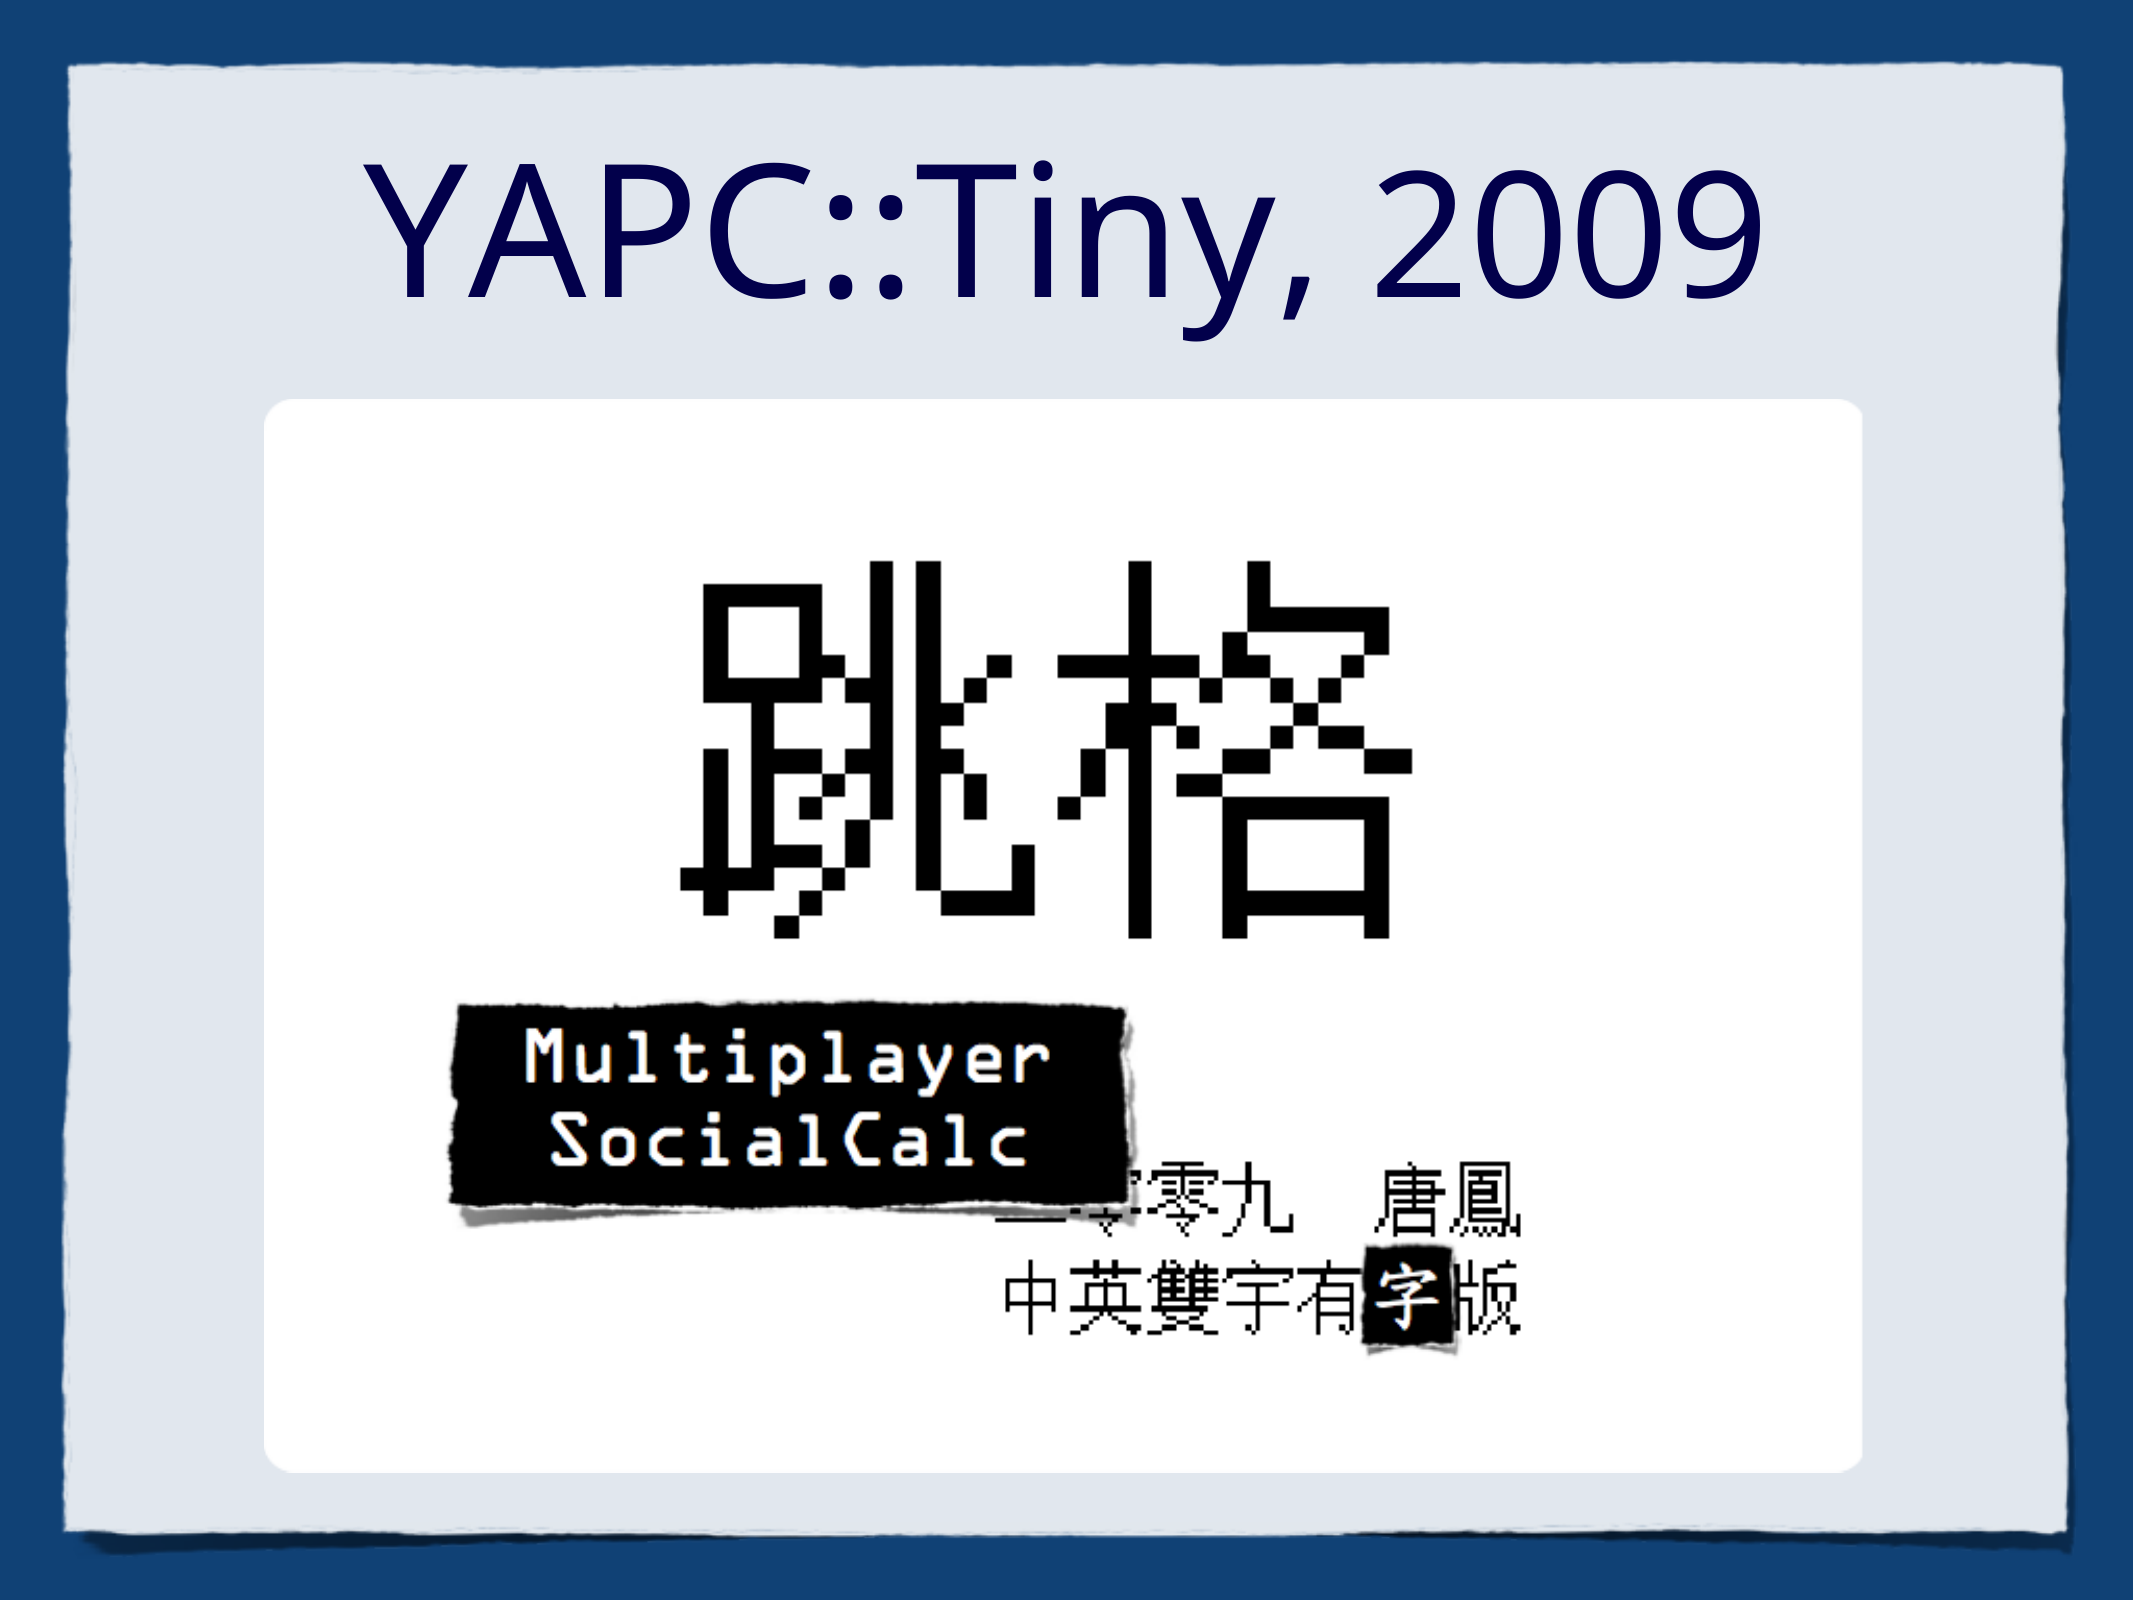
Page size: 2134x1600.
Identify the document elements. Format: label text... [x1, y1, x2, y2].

text_box YAPC::Tiny, 2009 [81, 22, 2053, 423]
picture [54, 52, 2078, 1559]
